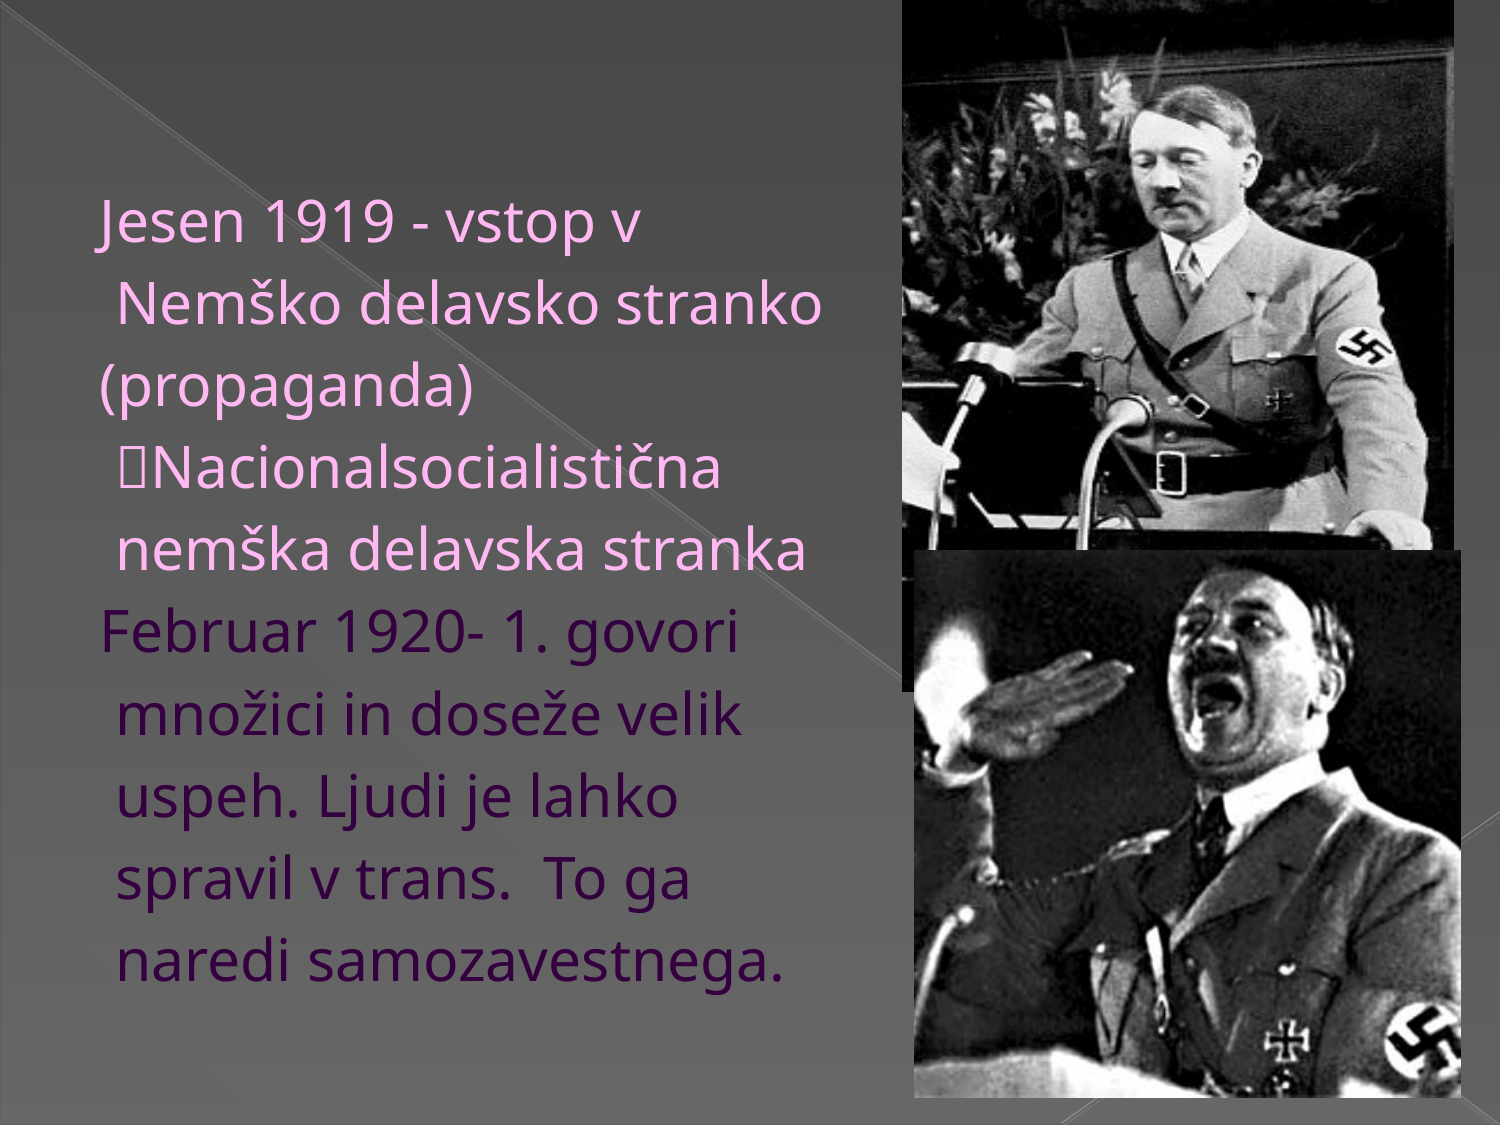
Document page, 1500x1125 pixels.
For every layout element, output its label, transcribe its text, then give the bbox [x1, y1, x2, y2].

list Jesen 1919 - vstop v Nemško delavsko stranko (propaganda) Nacionalsocialistična nemška delavska stranka Februar 1920- 1. govori množici in doseže velik uspeh. Ljudi je lahko spravil v trans. To ga naredi samozavestnega. [75, 93, 1425, 1005]
picture [902, 0, 1461, 1098]
